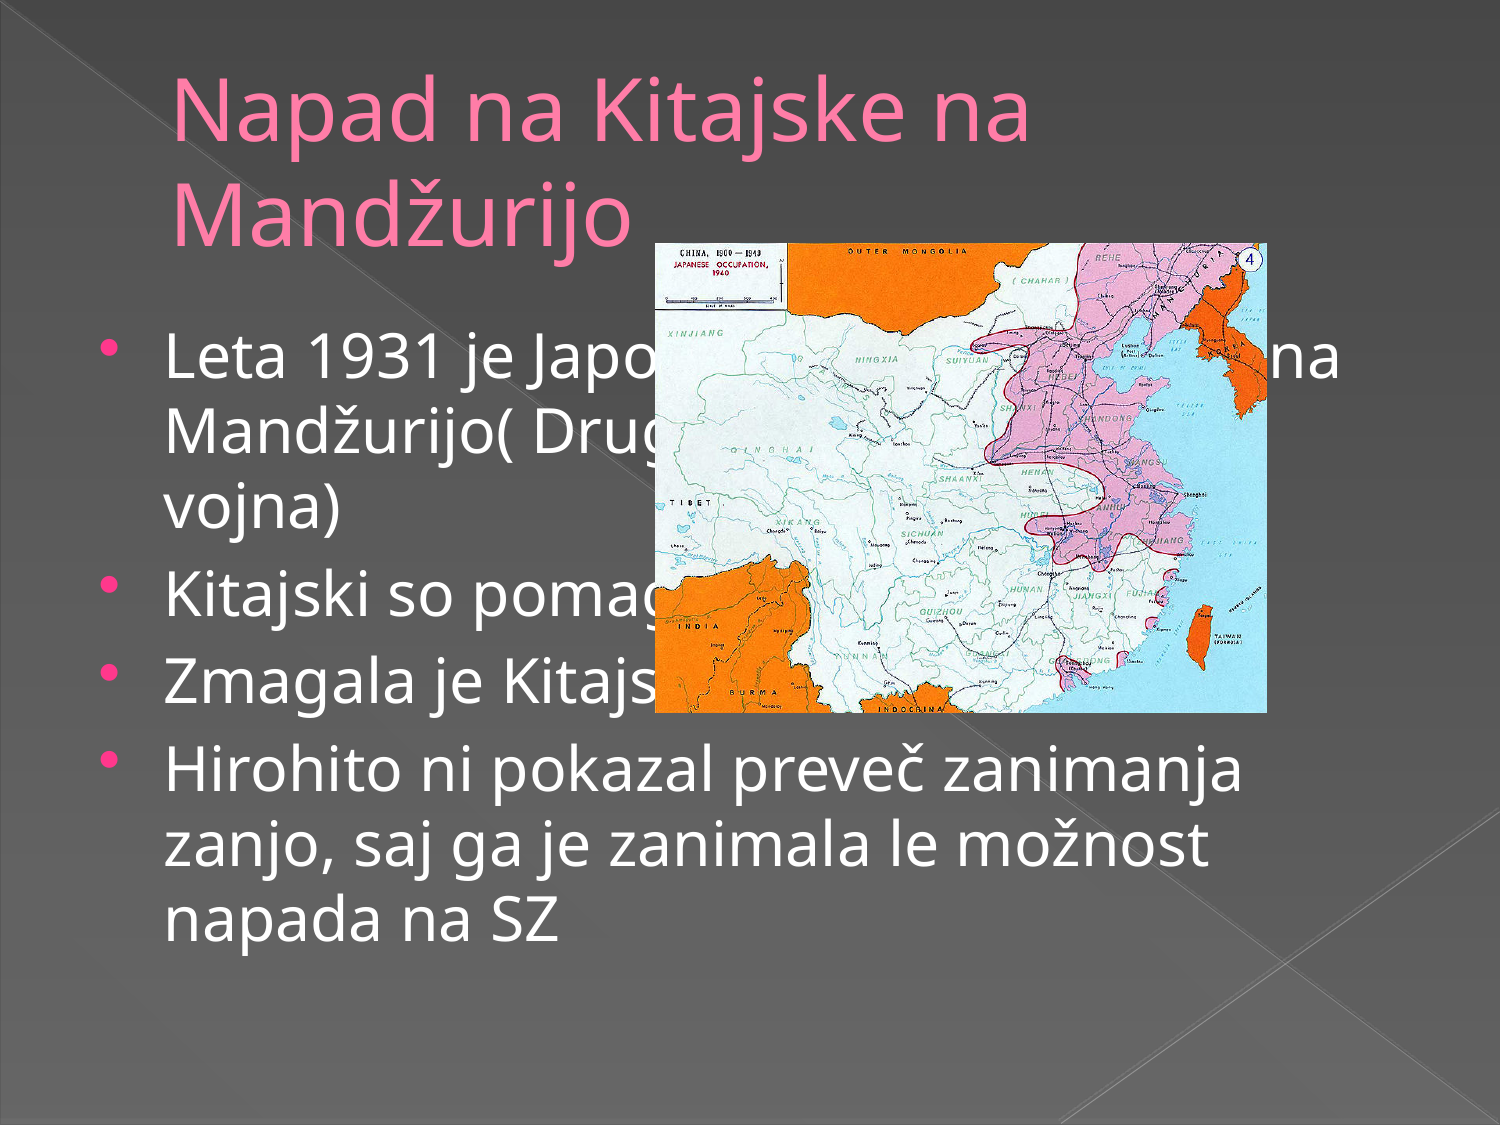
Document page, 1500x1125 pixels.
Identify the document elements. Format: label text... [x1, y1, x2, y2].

picture [655, 243, 1267, 713]
title Napad na Kitajske na Mandžurijo [75, 43, 1425, 274]
list Leta 1931 je Japonska izvedla invazijo na Mandžurijo( Druga Kitajsko-Japonska vojna) Kitajski so pomagale NEM, ZDA, SZ Zmagala je Kitajska in zavezniki Hirohito ni pokazal preveč zanimanja zanjo, saj ga je zanimala le možnost napada na SZ [75, 308, 1425, 1059]
